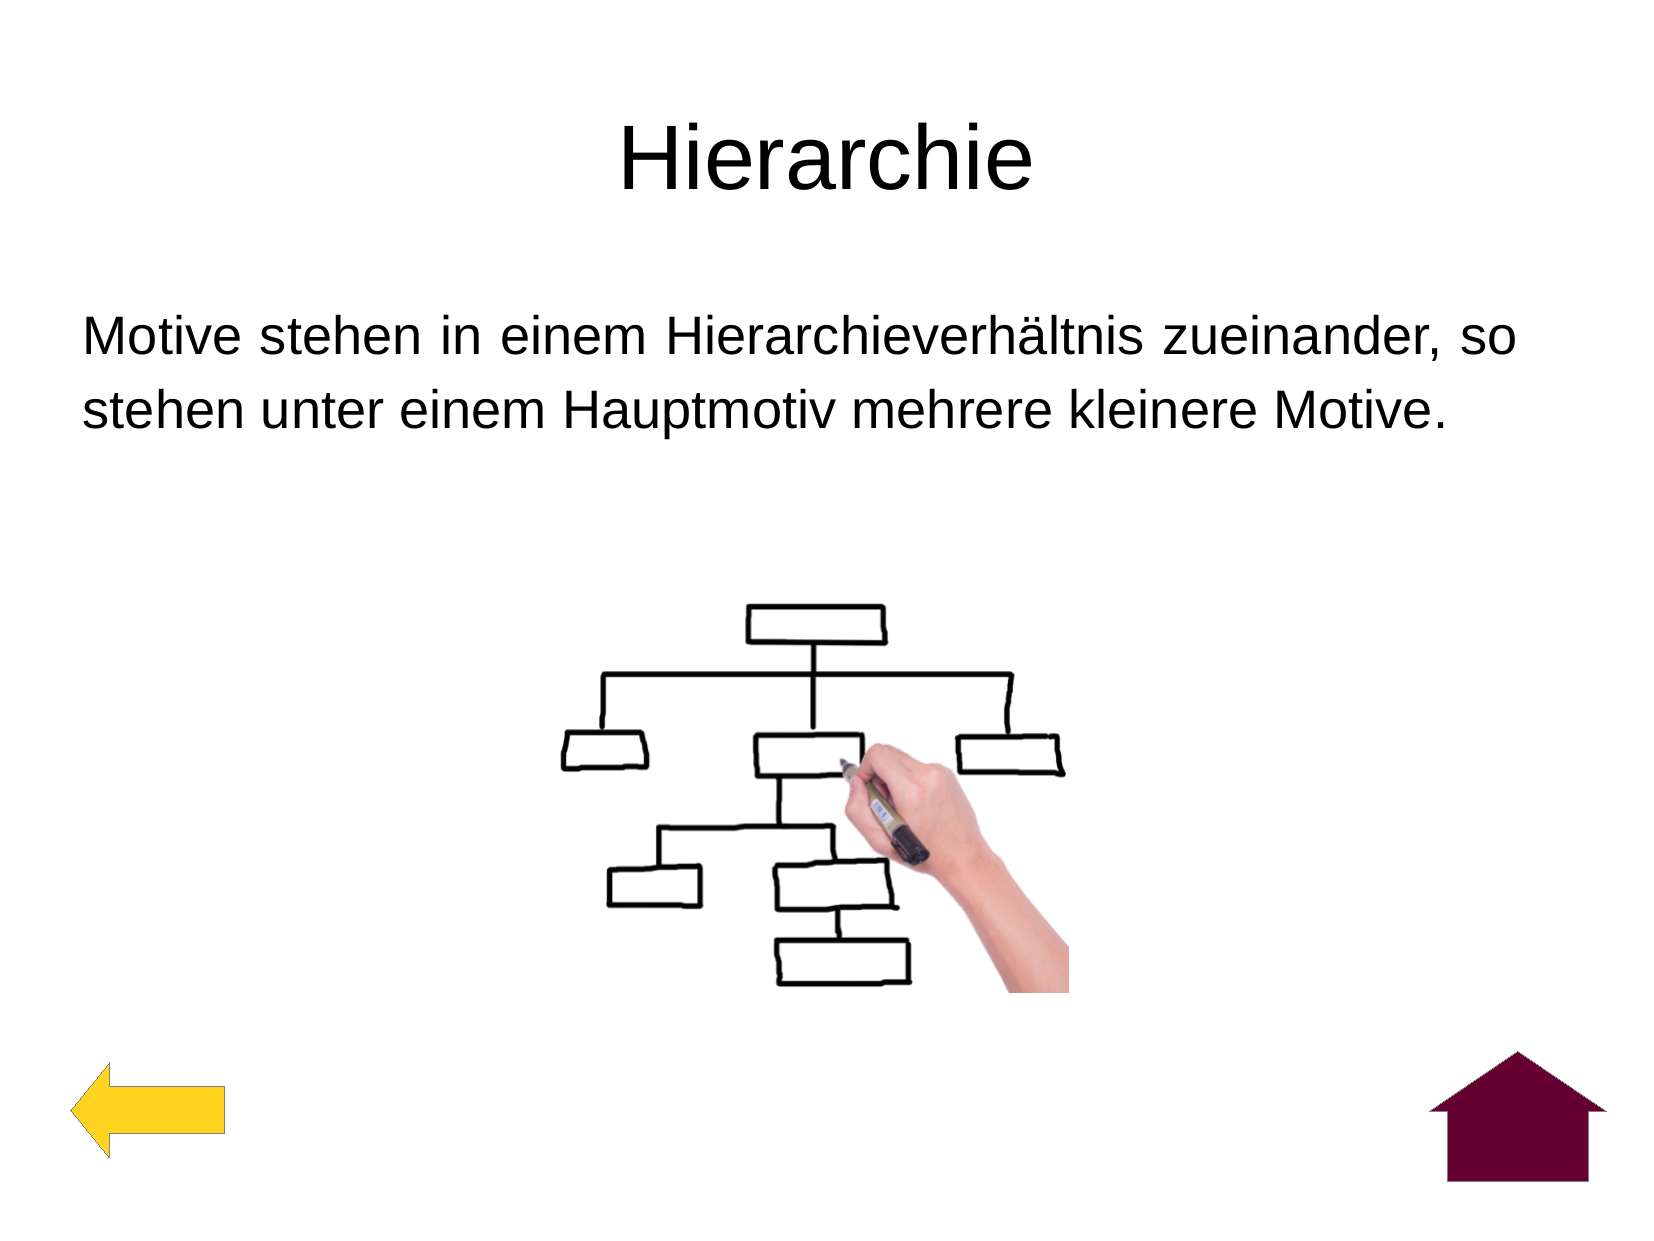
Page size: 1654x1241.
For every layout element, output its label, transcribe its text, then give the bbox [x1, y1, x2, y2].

list Motive stehen in einem Hierarchieverhältnis zueinander, so stehen unter einem Hauptmotiv mehrere kleinere Motive. [82, 290, 1536, 520]
text_box [1429, 1051, 1607, 1182]
picture [555, 590, 1069, 993]
text_box [70, 1062, 225, 1158]
title Hierarchie [82, 49, 1571, 257]
